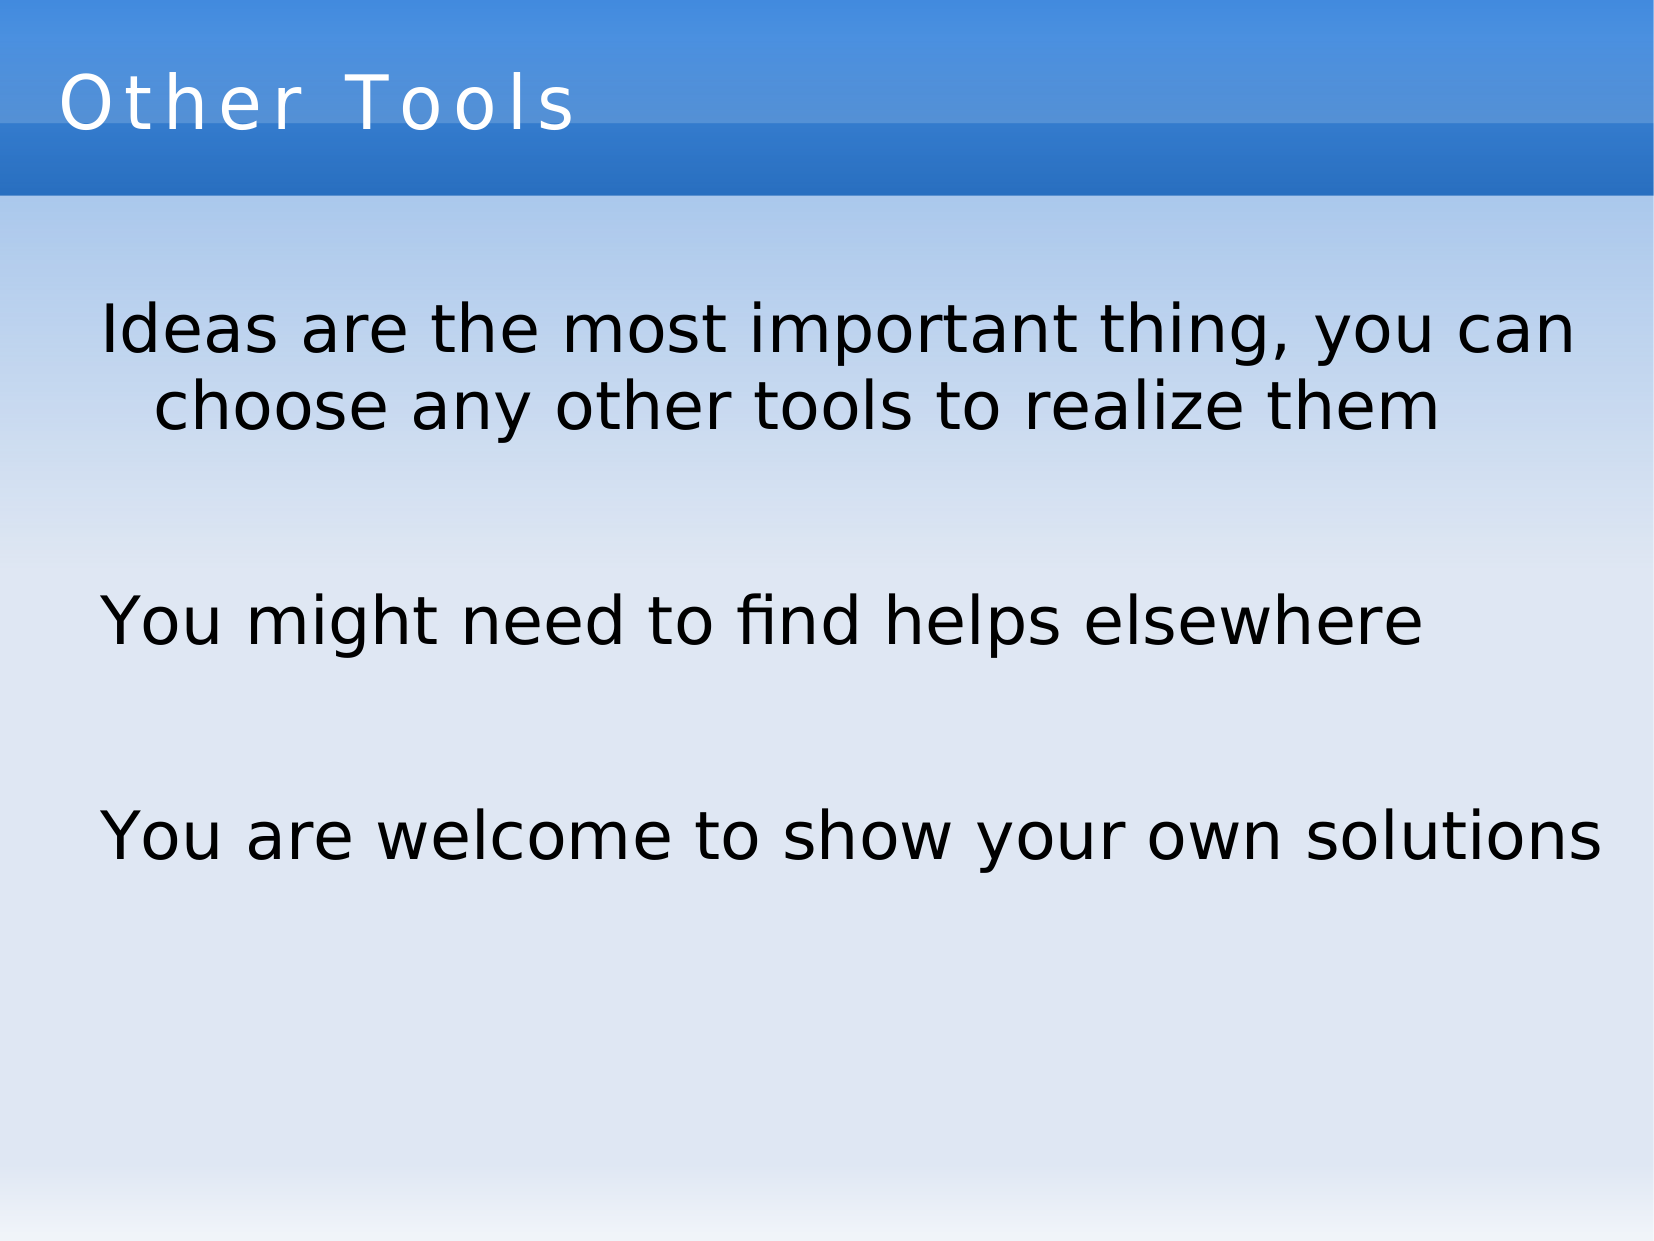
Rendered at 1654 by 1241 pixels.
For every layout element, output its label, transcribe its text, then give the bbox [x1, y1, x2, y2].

list Ideas are the most important thing, you can choose any other tools to realize them You might need to find helps elsewhere You are welcome to show your own solutions [82, 290, 1613, 1109]
title Other Tools [59, 29, 1270, 178]
picture [0, 0, 1654, 1241]
